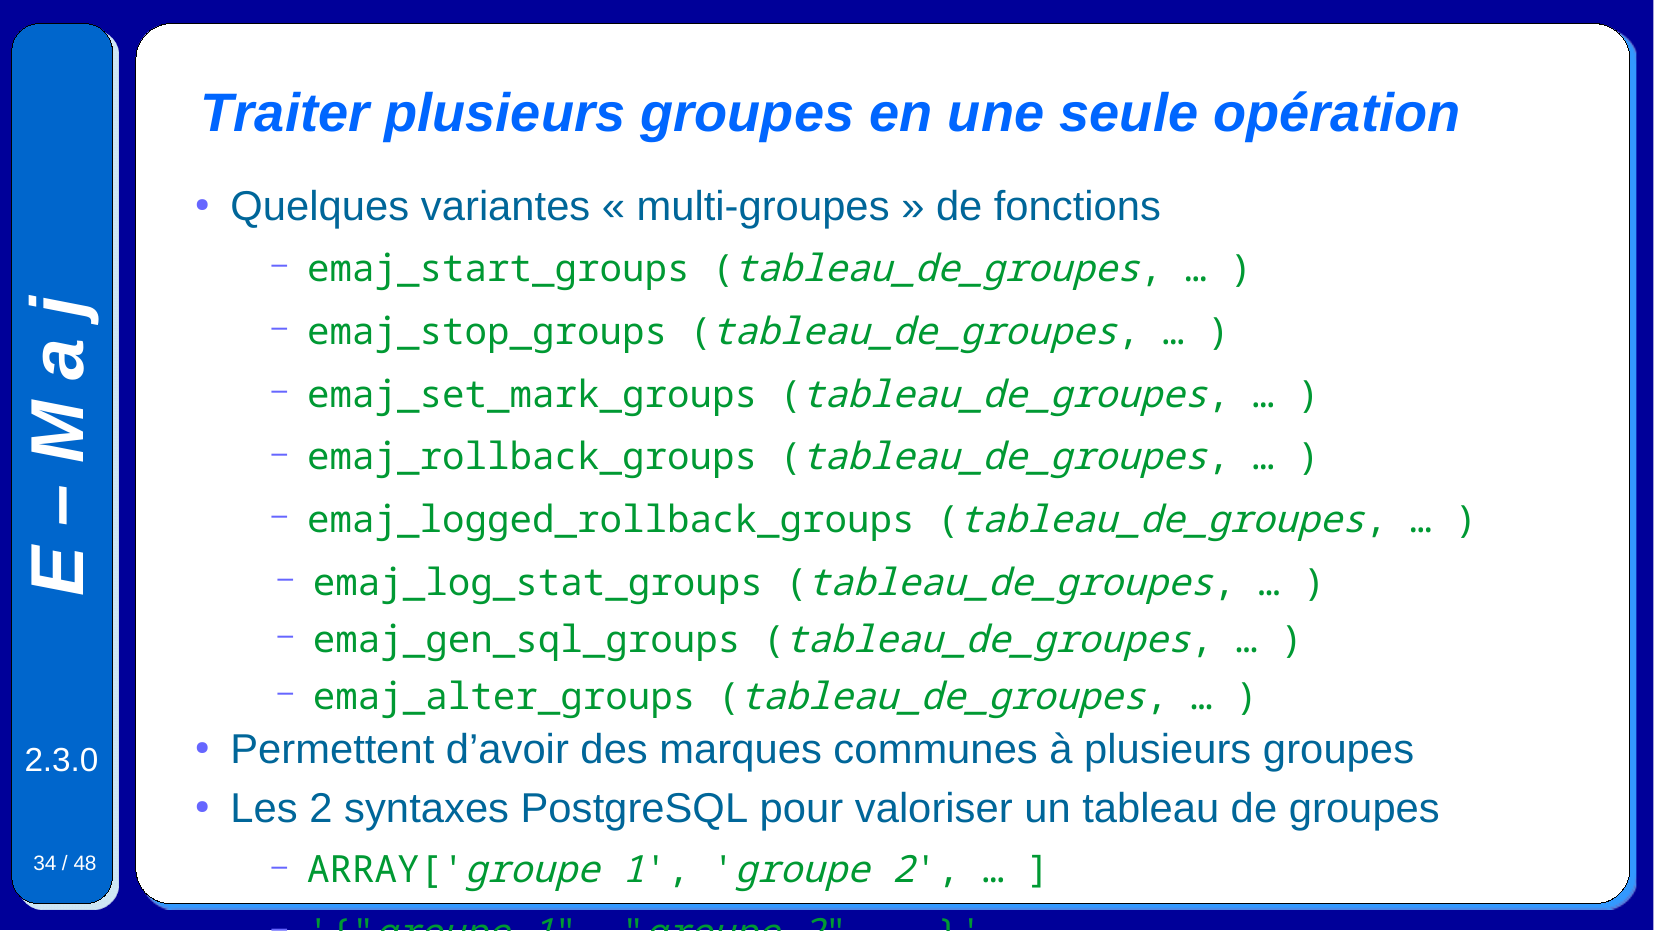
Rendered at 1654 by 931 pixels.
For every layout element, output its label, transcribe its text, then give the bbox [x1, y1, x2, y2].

list Quelques variantes « multi-groupes » de fonctions emaj_start_groups (tableau_de_groupes, … ) emaj_stop_groups (tableau_de_groupes, … ) emaj_set_mark_groups (tableau_de_groupes, … ) emaj_rollback_groups (tableau_de_groupes, … ) emaj_logged_rollback_groups (tableau_de_groupes, … ) emaj_log_stat_groups (tableau_de_groupes, … ) emaj_gen_sql_groups (tableau_de_groupes, … ) emaj_alter_groups (tableau_de_groupes, … ) Permettent d’avoir des marques communes à plusieurs groupes Les 2 syntaxes PostgreSQL pour valoriser un tableau de groupes ARRAY['groupe 1', 'groupe 2', … ] '{"groupe 1", "groupe 2", … }' [177, 183, 1587, 882]
title Traiter plusieurs groupes en une seule opération [200, 34, 1575, 183]
